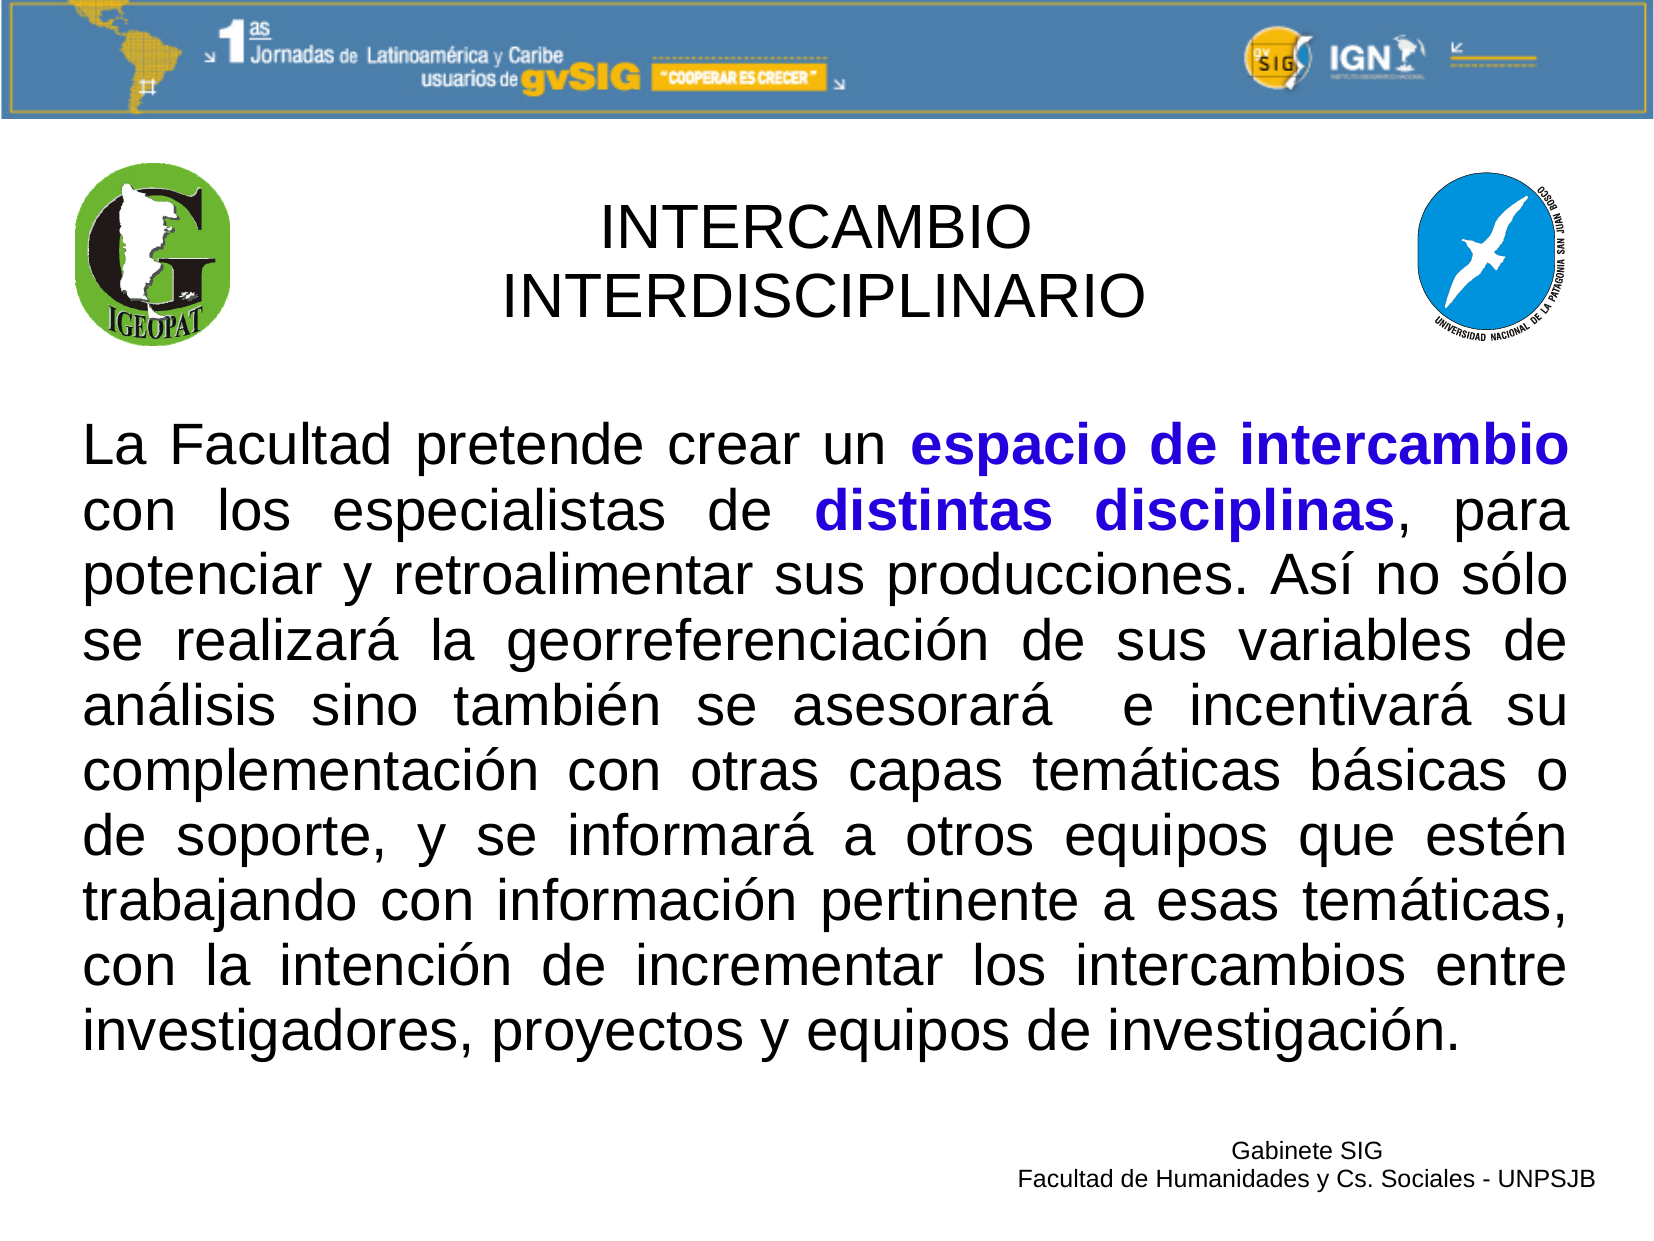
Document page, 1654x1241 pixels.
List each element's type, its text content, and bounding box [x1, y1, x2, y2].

text_box [1556, 238, 1565, 254]
text_box [1548, 259, 1565, 302]
picture [75, 163, 230, 346]
text_box [1537, 186, 1558, 211]
text_box [1490, 322, 1531, 341]
subtitle La Facultad pretende crear un espacio de intercambio con los especialistas de distintas disciplinas, para potenciar y retroalimentar sus producciones. Así no sólo se realizará la georreferenciación de sus variables de análisis sino también se asesorará e incentivará su complementación con otras capas temáticas básicas o de soporte, y se informará a otros equipos que estén trabajando con información pertinente a esas temáticas, con la intención de incrementar los intercambios entre investigadores, proyectos y equipos de investigación. [82, 372, 1571, 1104]
text_box [1552, 213, 1565, 234]
title INTERCAMBIO INTERDISCIPLINARIO [262, 163, 1388, 357]
text_box [1419, 174, 1554, 329]
text_box [1540, 303, 1552, 314]
text_box [1530, 312, 1542, 325]
text_box Gabinete SIG Facultad de Humanidades y Cs. Sociales - UNPSJB [997, 1128, 1618, 1200]
text_box [1435, 316, 1486, 341]
picture [0, 0, 1654, 119]
